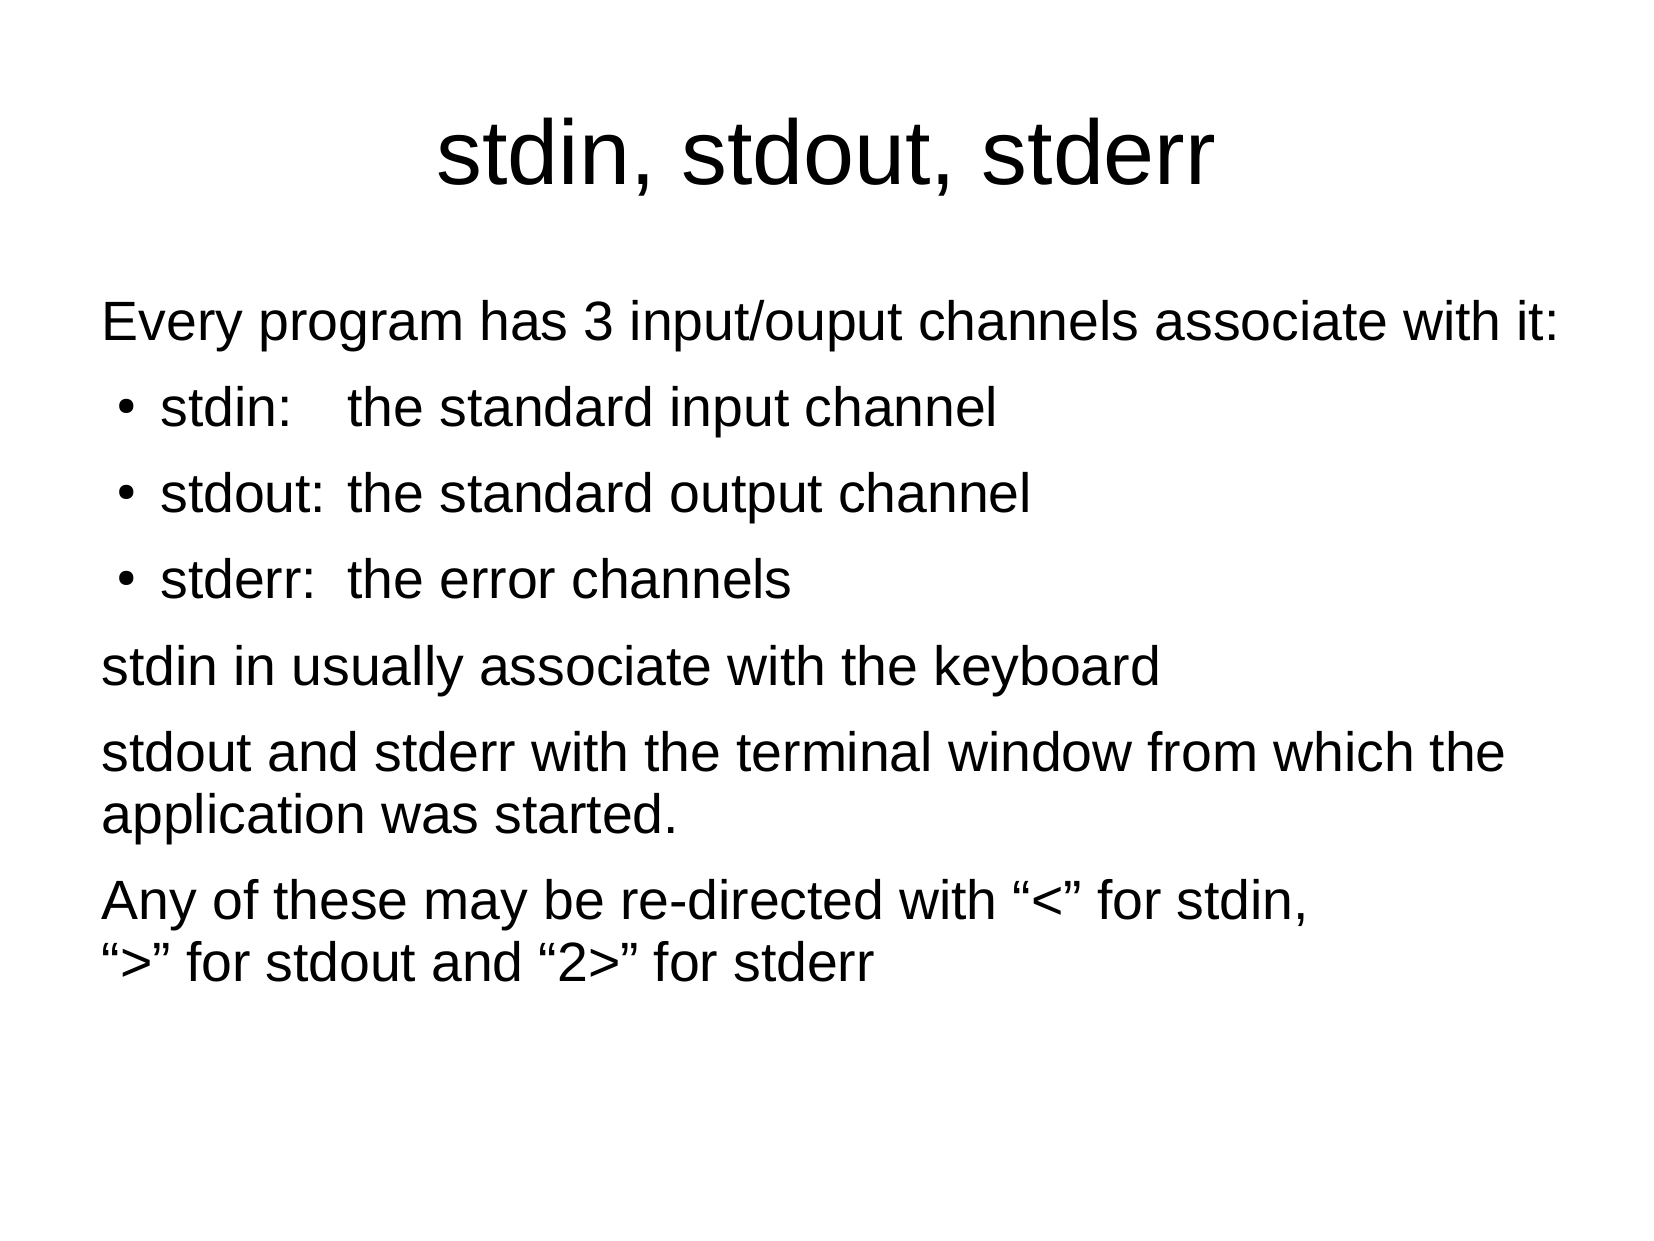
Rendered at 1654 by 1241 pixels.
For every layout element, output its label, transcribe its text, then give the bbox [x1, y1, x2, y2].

title stdin, stdout, stderr [82, 49, 1571, 257]
list Every program has 3 input/ouput channels associate with it: stdin: the standard input channel stdout: the standard output channel stderr: the error channels stdin in usually associate with the keyboard stdout and stderr with the terminal window from which the application was started. Any of these may be re-directed with “<” for stdin, “>” for stdout and “2>” for stderr [101, 290, 1591, 1010]
